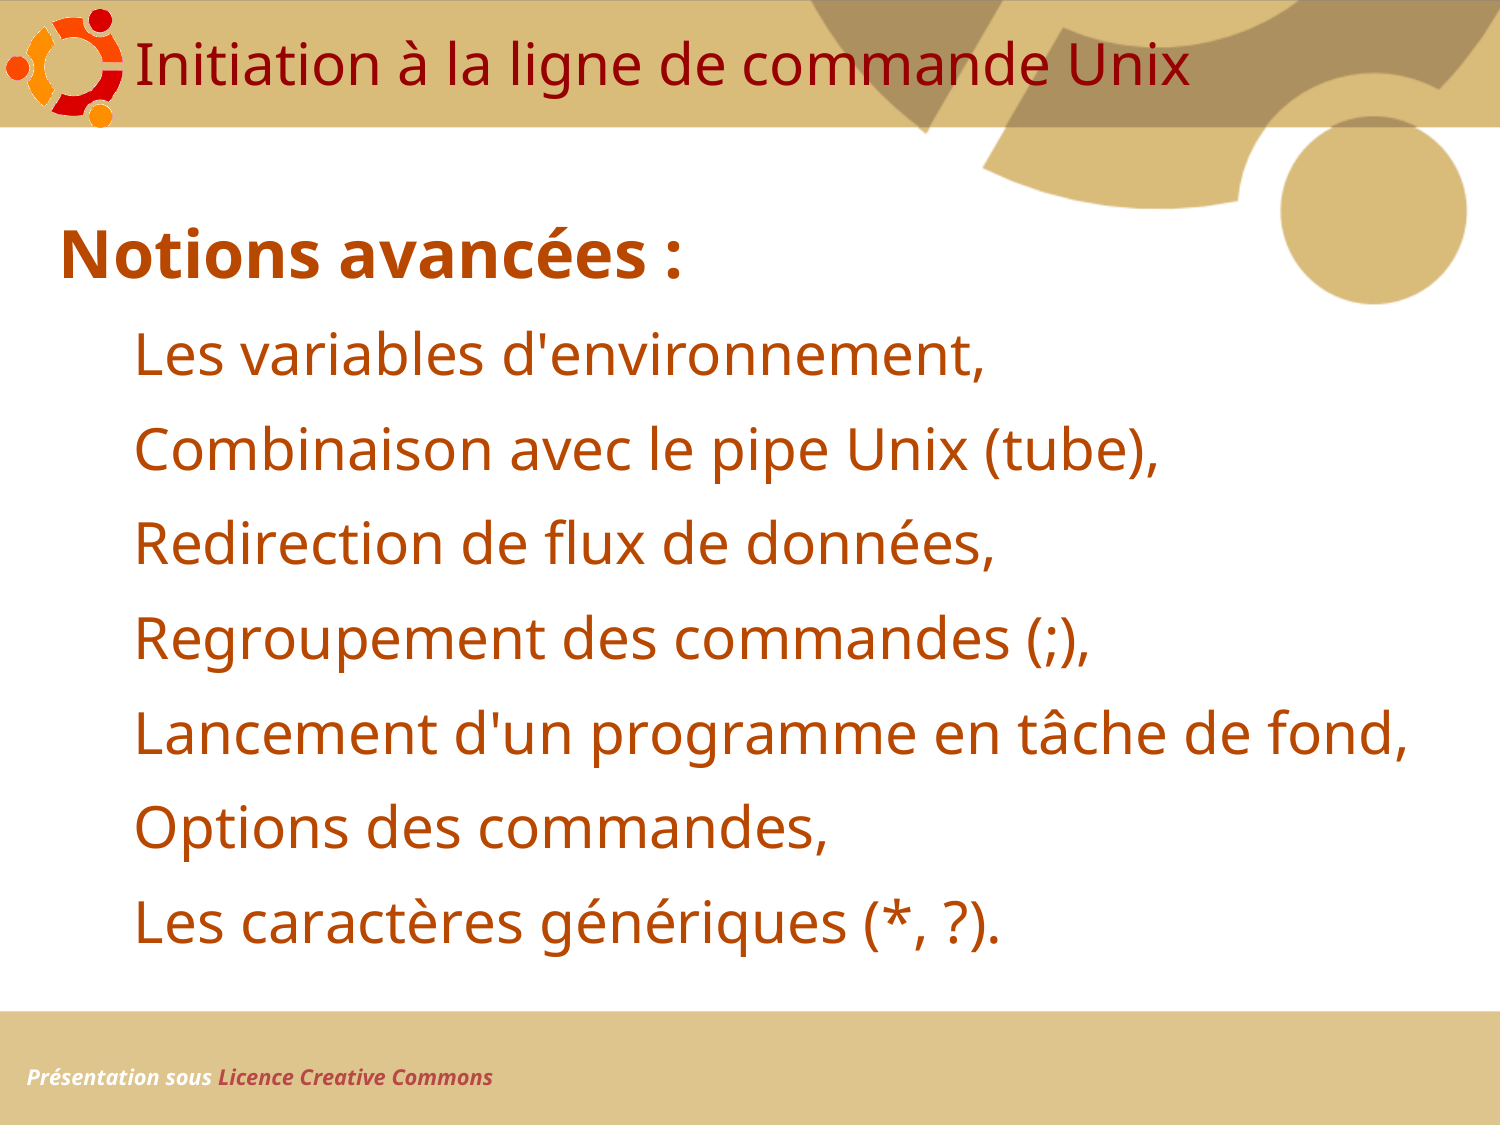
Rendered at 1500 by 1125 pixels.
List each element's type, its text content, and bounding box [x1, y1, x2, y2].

title Initiation à la ligne de commande Unix [135, 0, 1417, 177]
list Notions avancées : Les variables d'environnement, Combinaison avec le pipe Unix (tube), Redirection de flux de données, Regroupement des commandes (;), Lancement d'un programme en tâche de fond, Options des commandes, Les caractères génériques (*, ?). [59, 206, 1461, 961]
picture [0, 0, 1500, 557]
